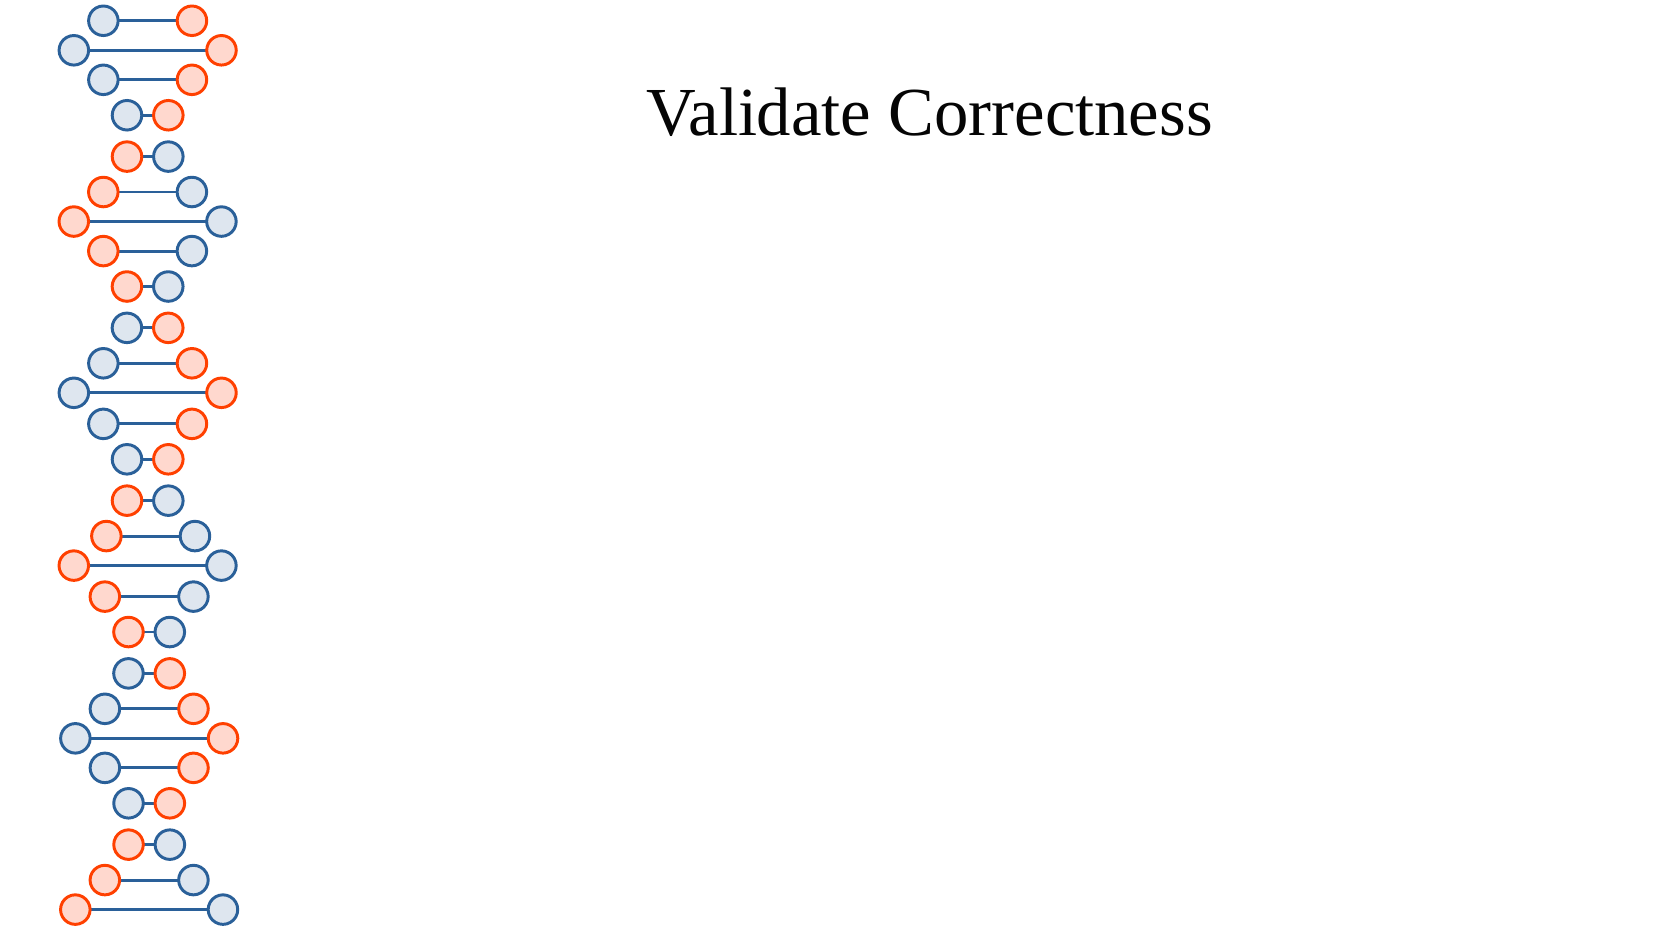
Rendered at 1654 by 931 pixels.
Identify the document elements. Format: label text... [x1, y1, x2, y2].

title Validate Correctness [265, 35, 1595, 189]
